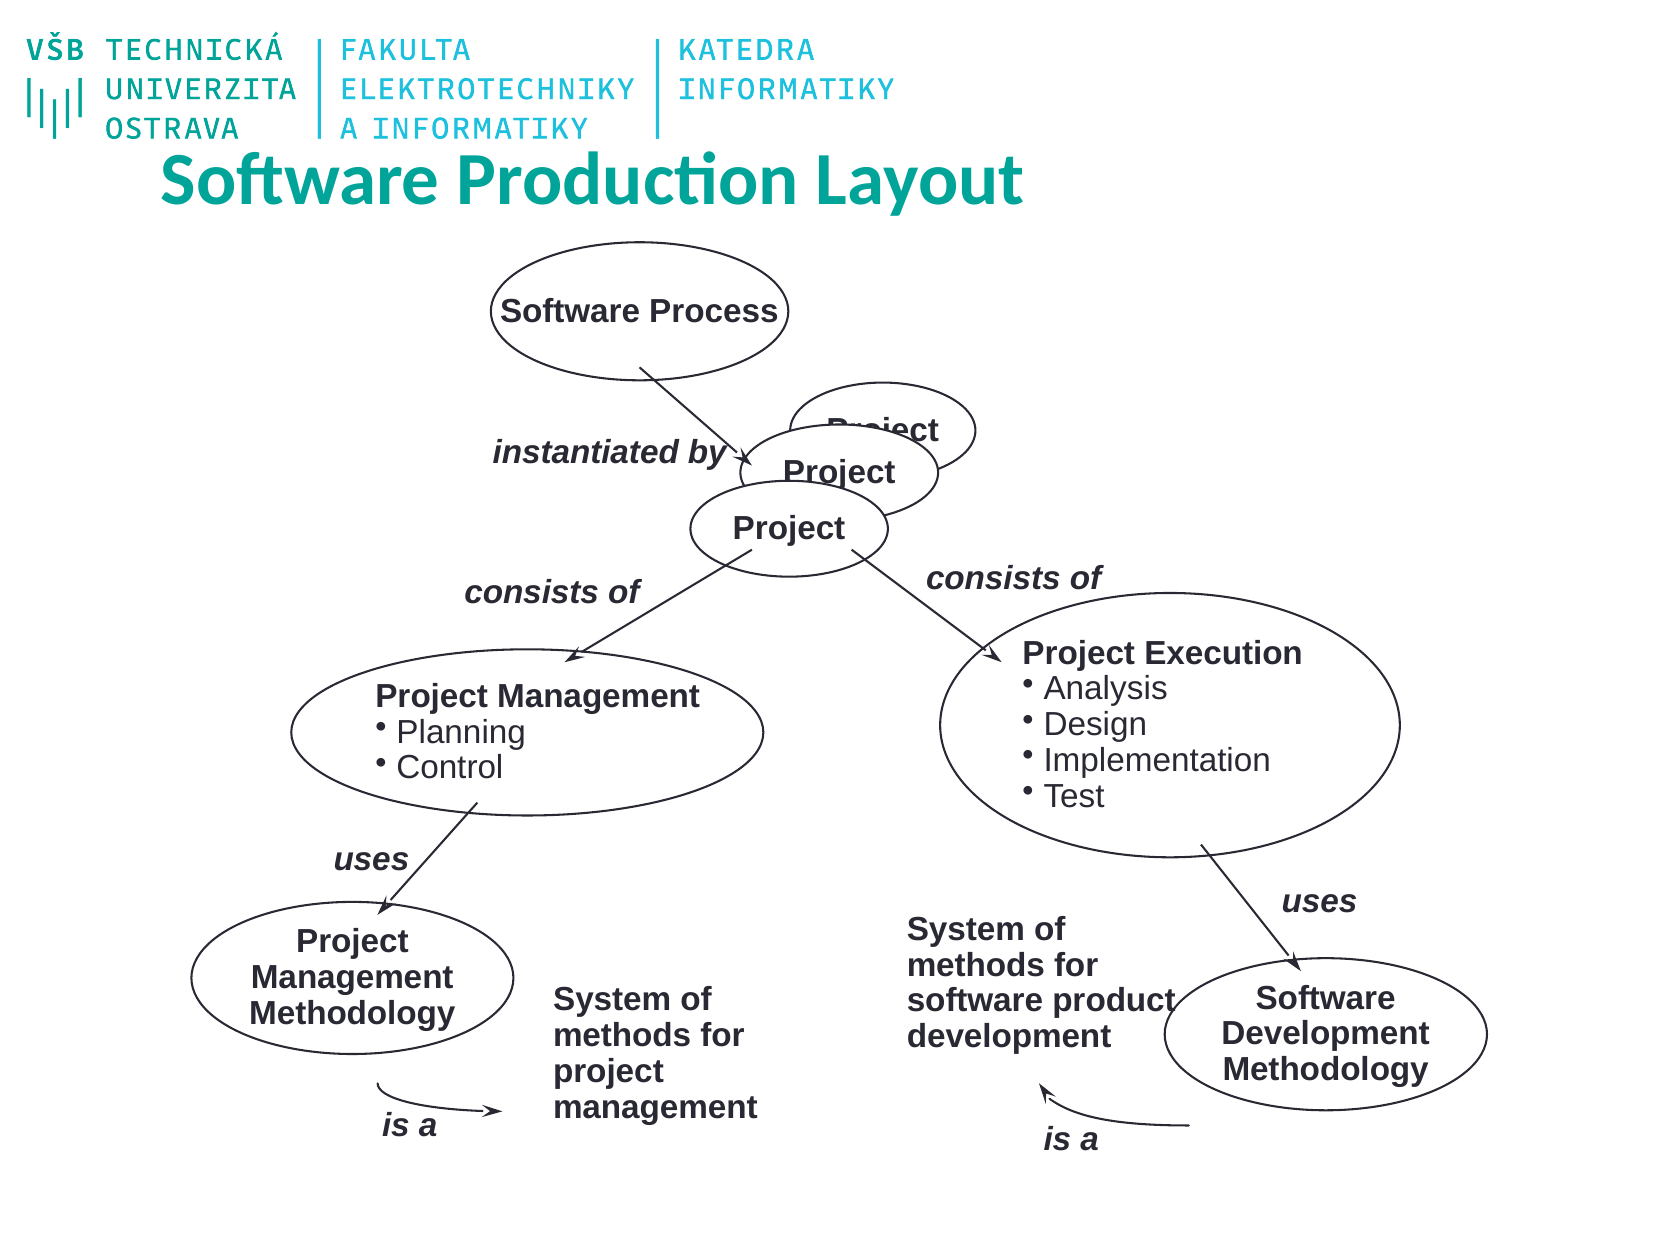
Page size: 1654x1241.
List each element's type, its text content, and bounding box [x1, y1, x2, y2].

text_box is a [1028, 1114, 1115, 1166]
picture [26, 31, 894, 139]
text_box is a [367, 1100, 453, 1152]
text_box Project Execution Analysis Design Implementation Test [940, 592, 1400, 858]
text_box uses [1266, 876, 1373, 928]
text_box consists of [910, 553, 1117, 605]
text_box Project [690, 480, 888, 577]
text_box Software Process [490, 242, 789, 381]
title Software Production Layout [160, 35, 1426, 223]
text_box Project Management Methodology [191, 901, 514, 1055]
text_box Software Development Methodology [1176, 958, 1488, 1111]
text_box uses [318, 833, 425, 885]
text_box Project [790, 382, 976, 469]
text_box consists of [449, 567, 655, 619]
text_box Project [740, 424, 939, 516]
text_box Project Management Planning Control [291, 649, 764, 816]
text_box System of methods for software product development [891, 903, 1192, 1063]
text_box instantiated by [477, 426, 743, 478]
text_box System of methods for project management [538, 974, 774, 1134]
